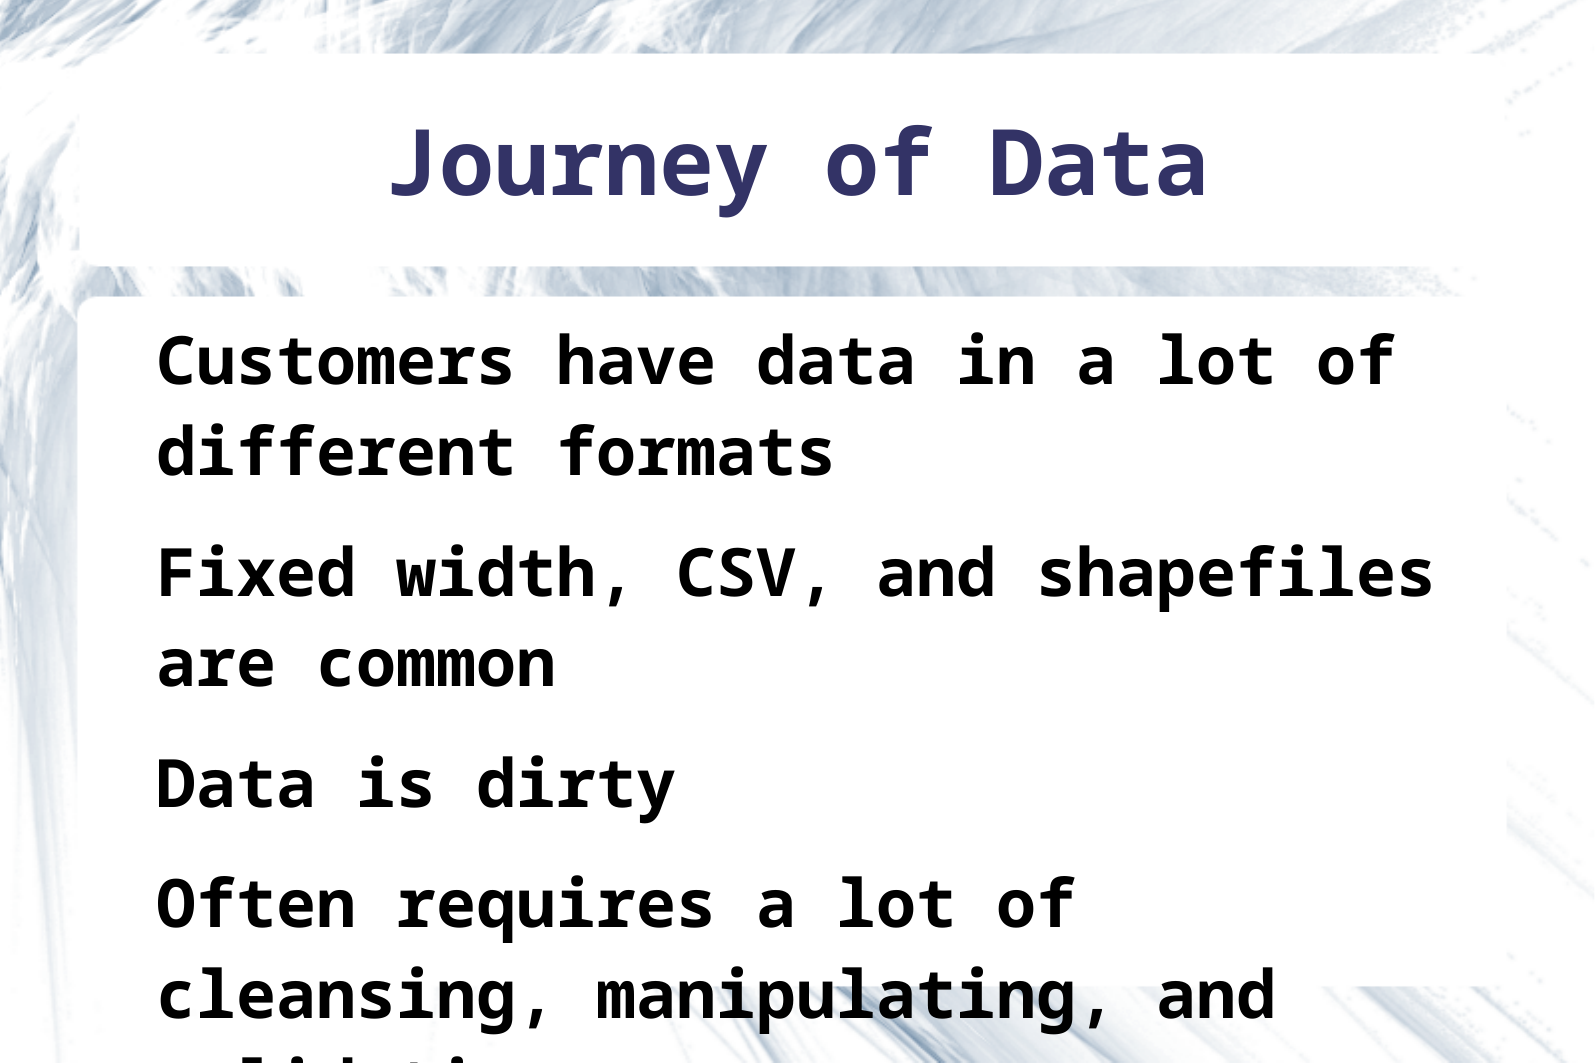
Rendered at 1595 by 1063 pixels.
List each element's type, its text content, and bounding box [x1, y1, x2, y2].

title Journey of Data [79, 62, 1515, 259]
list Customers have data in a lot of different formats Fixed width, CSV, and shapefiles are common Data is dirty Often requires a lot of cleansing, manipulating, and validation [85, 313, 1481, 1040]
picture [0, 0, 1595, 1063]
